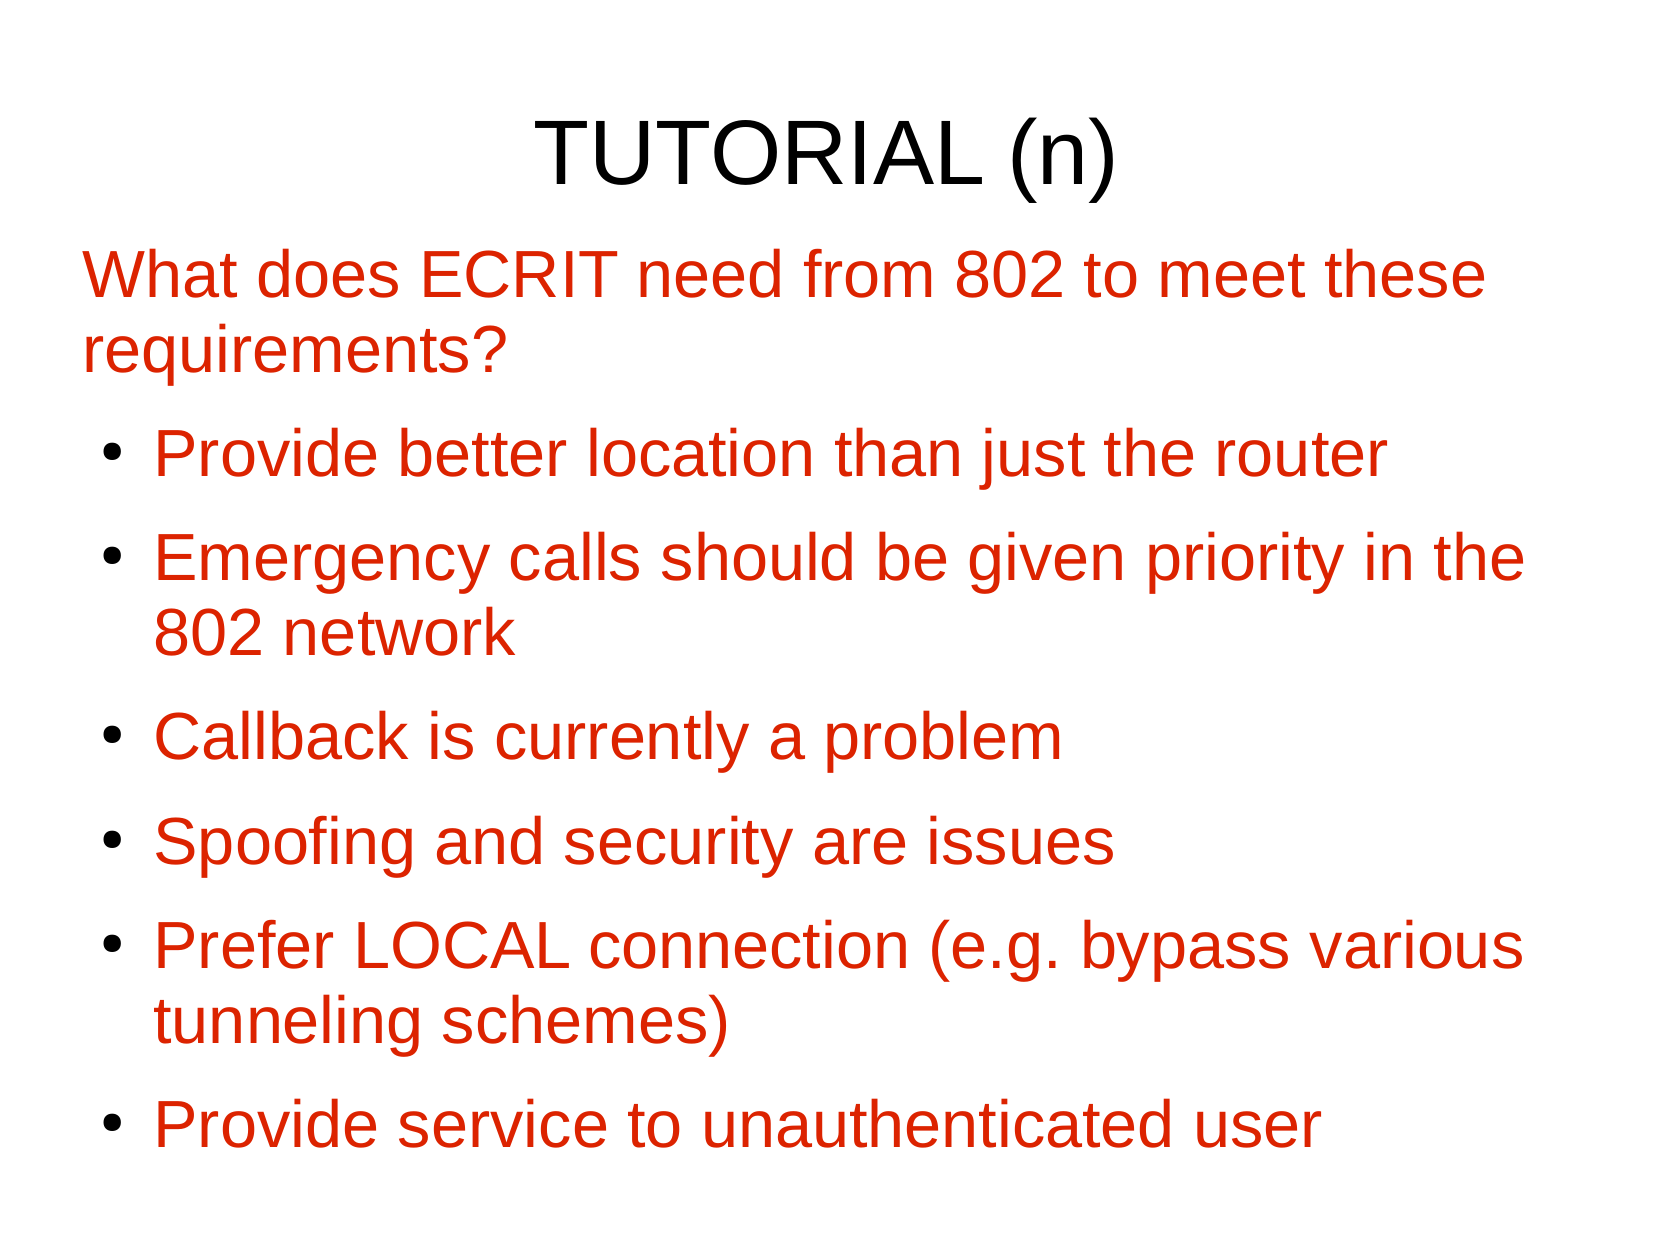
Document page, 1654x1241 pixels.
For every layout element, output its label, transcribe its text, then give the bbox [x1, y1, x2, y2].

title TUTORIAL (n) [82, 56, 1571, 237]
list What does ECRIT need from 802 to meet these requirements? Provide better location than just the router Emergency calls should be given priority in the 802 network Callback is currently a problem Spoofing and security are issues Prefer LOCAL connection (e.g. bypass various tunneling schemes) Provide service to unauthenticated user [82, 237, 1571, 1160]
